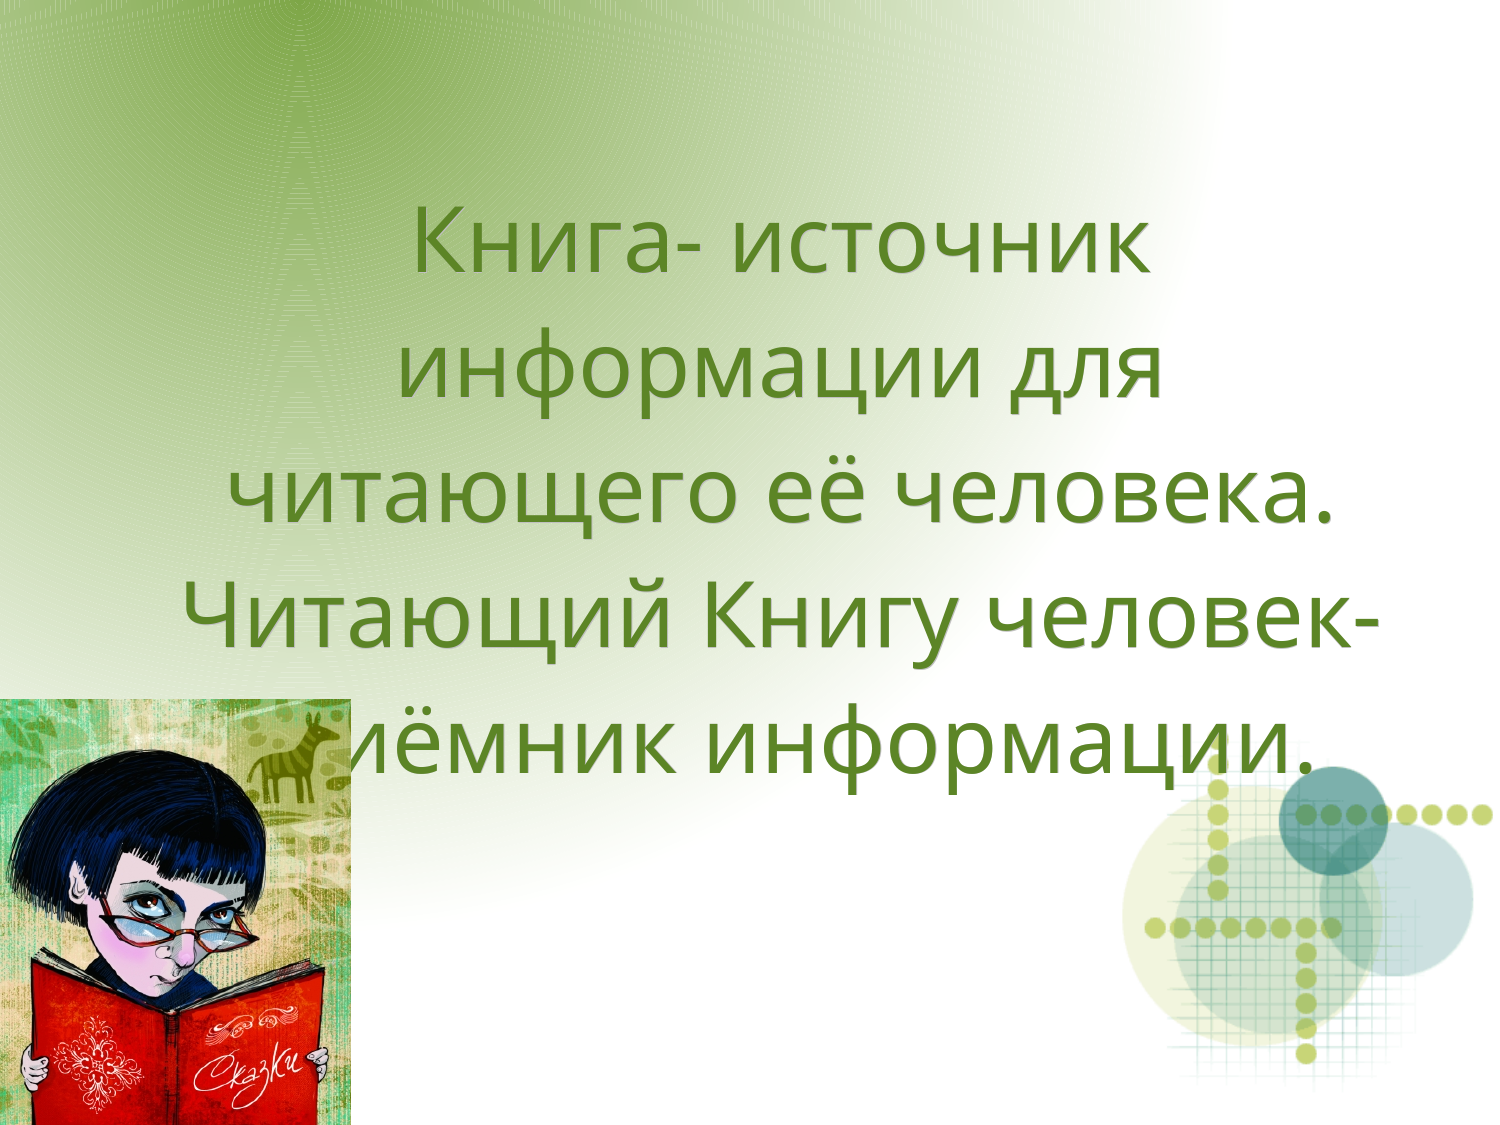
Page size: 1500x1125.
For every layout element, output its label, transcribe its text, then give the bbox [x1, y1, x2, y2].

picture [1110, 718, 1500, 1098]
picture [0, 699, 351, 1125]
title Книга- источник информации для читающего её человека. Читающий Книгу человек- приёмник информации. [112, 99, 1450, 876]
